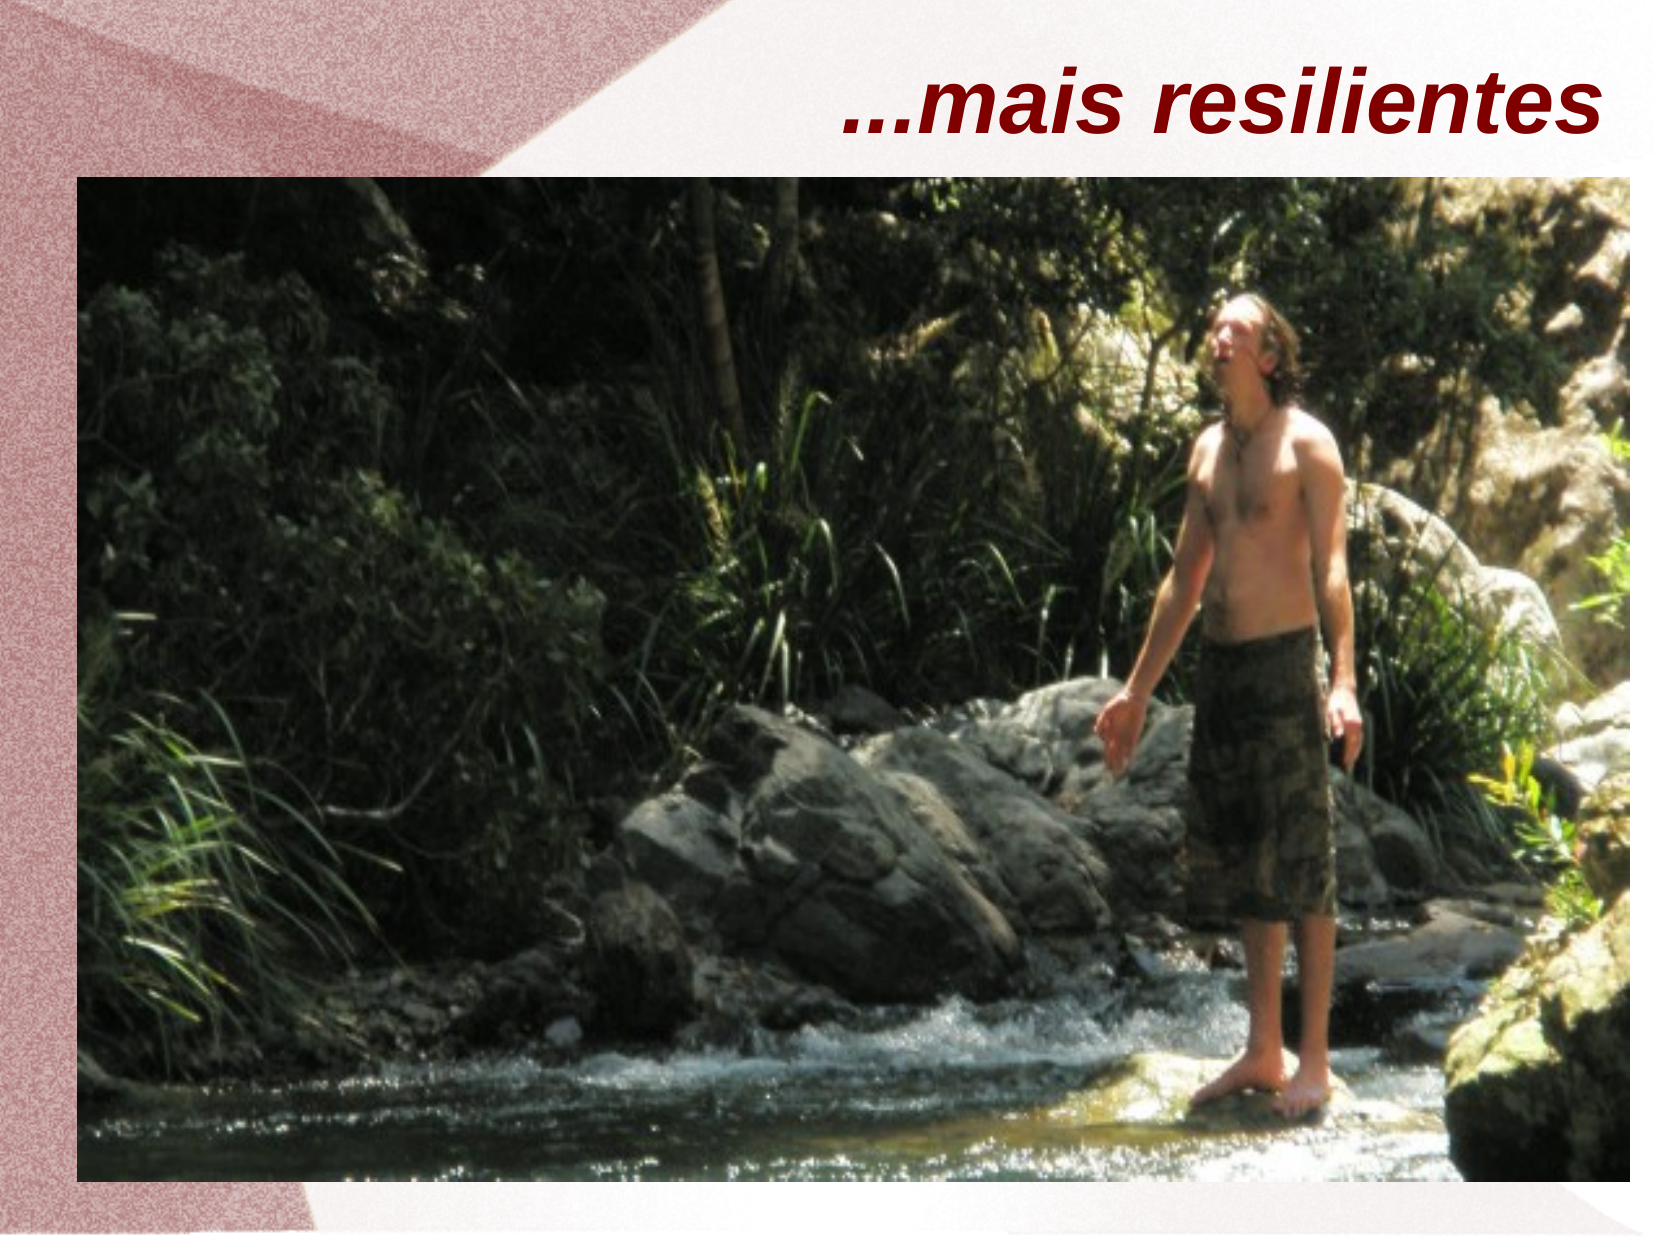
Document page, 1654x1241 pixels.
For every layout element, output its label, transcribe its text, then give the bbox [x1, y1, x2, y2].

picture [0, 0, 1654, 1241]
title ...mais resilientes [596, 49, 1607, 177]
